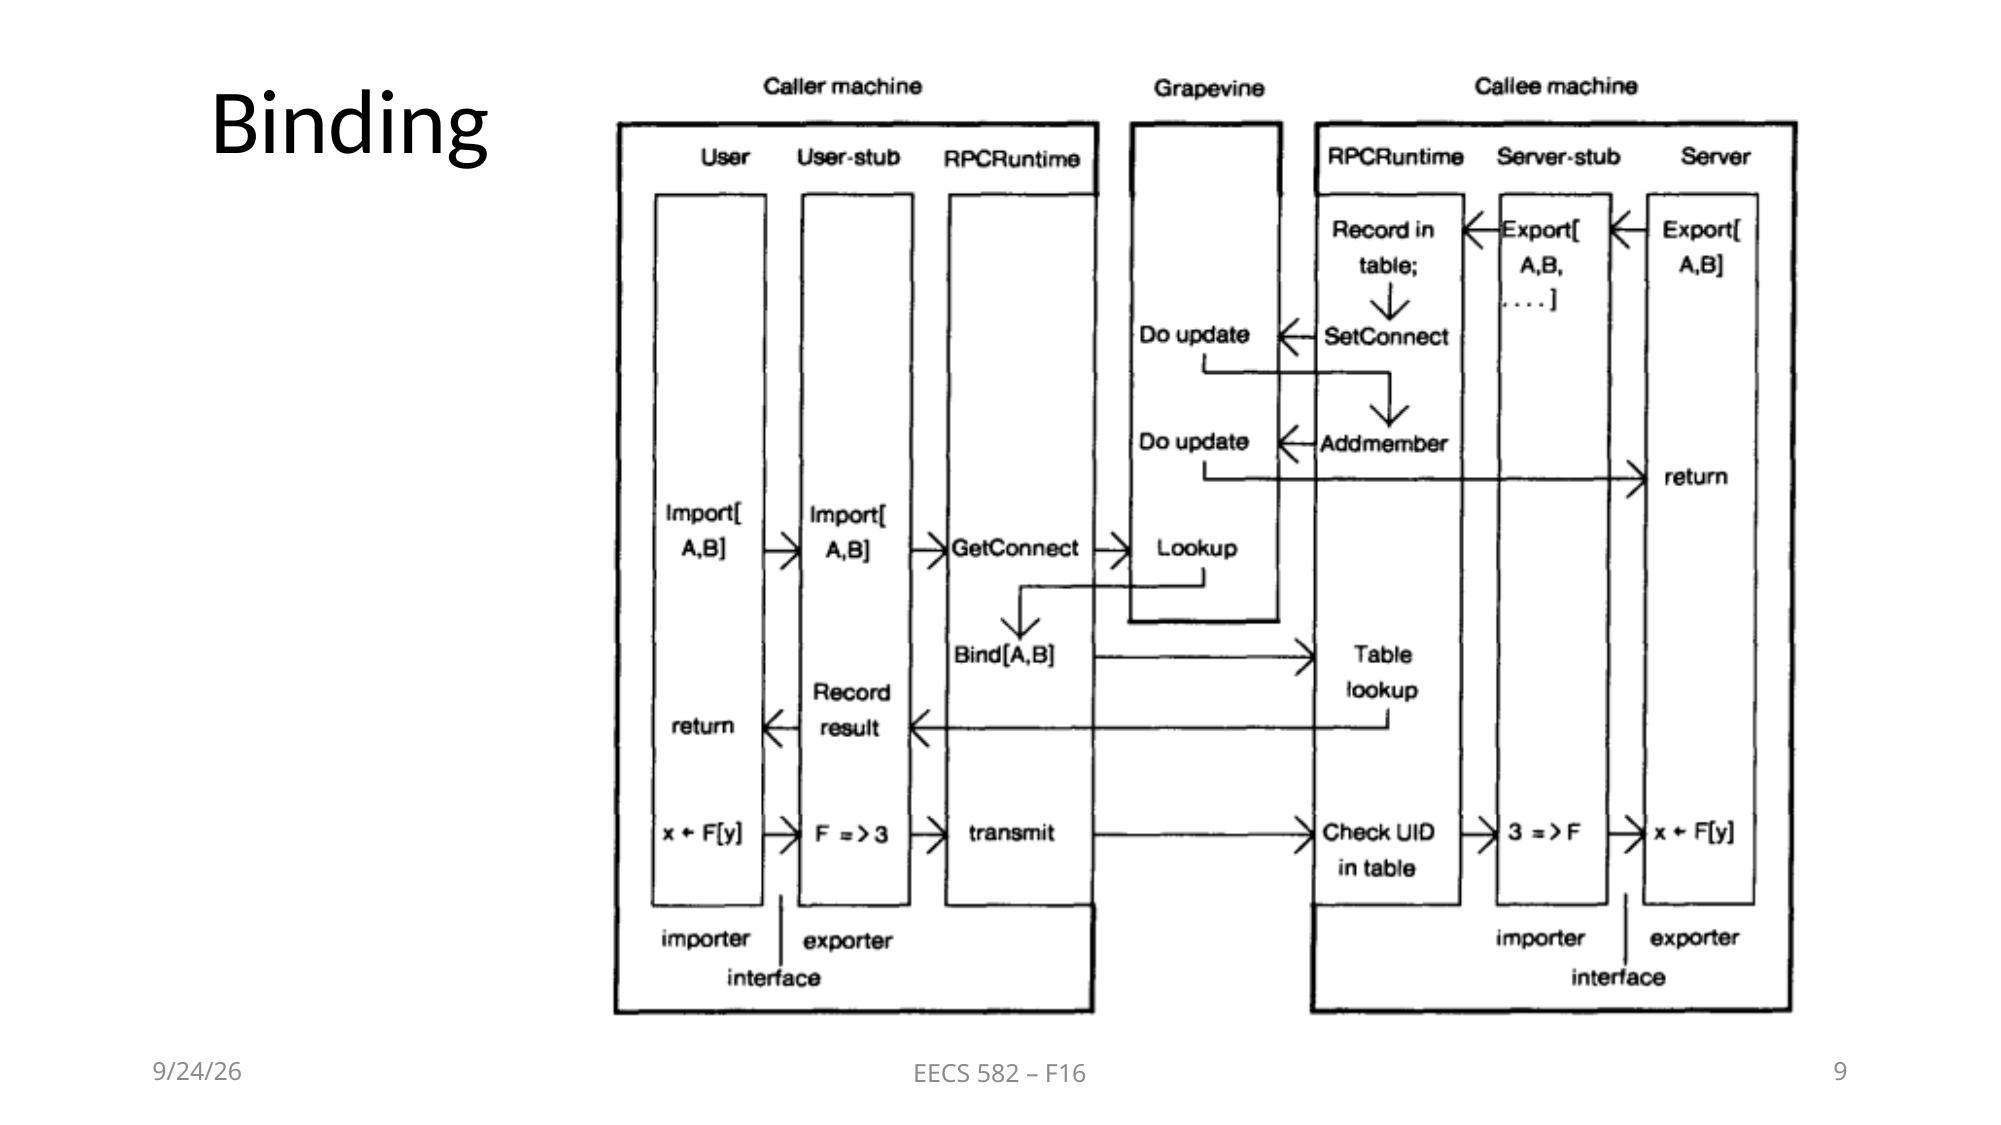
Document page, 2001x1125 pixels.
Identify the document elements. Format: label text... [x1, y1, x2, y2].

picture [585, 60, 1806, 1023]
title Binding [210, 0, 1710, 264]
